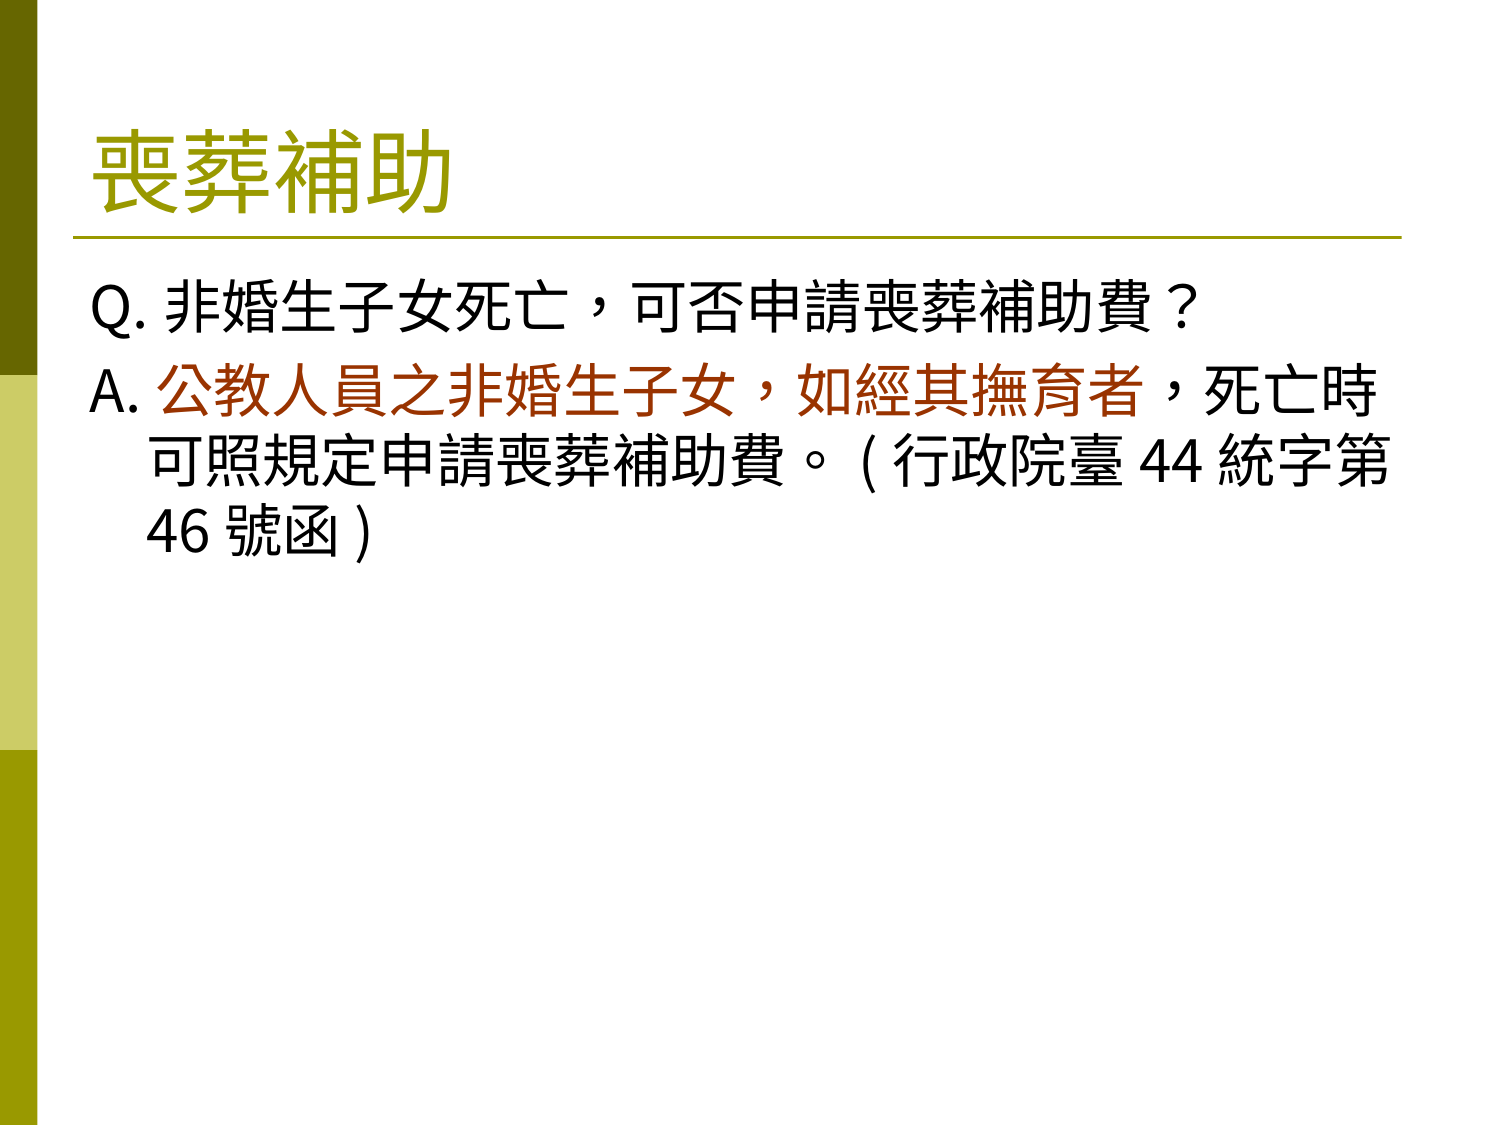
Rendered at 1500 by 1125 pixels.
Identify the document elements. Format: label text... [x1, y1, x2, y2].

title 喪葬補助 [75, 45, 1426, 233]
list Q.非婚生子女死亡，可否申請喪葬補助費？ A.公教人員之非婚生子女，如經其撫育者，死亡時可照規定申請喪葬補助費。(行政院臺44統字第46號函) [75, 262, 1426, 1006]
